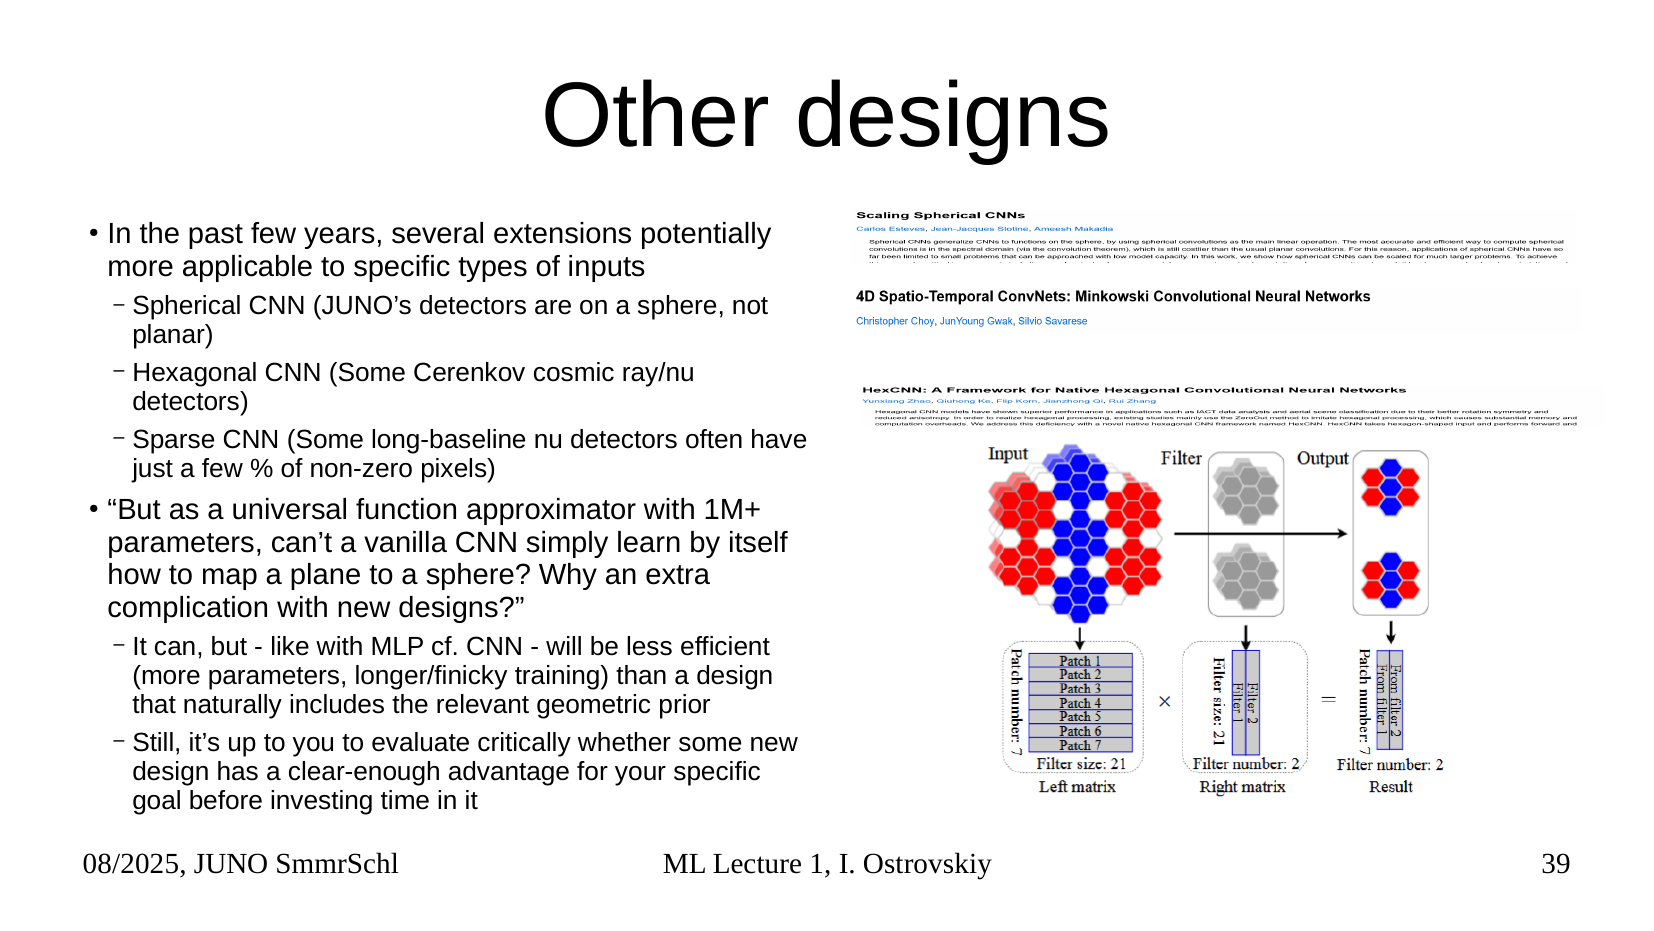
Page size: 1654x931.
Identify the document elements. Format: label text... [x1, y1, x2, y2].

list In the past few years, several extensions potentially more applicable to specific types of inputs Spherical CNN (JUNO’s detectors are on a sphere, not planar) Hexagonal CNN (Some Cerenkov cosmic ray/nu detectors) Sparse CNN (Some long-baseline nu detectors often have just a few % of non-zero pixels) “But as a universal function approximator with 1M+ parameters, can’t a vanilla CNN simply learn by itself how to map a plane to a sphere? Why an extra complication with new designs?” It can, but - like with MLP cf. CNN - will be less efficient (more parameters, longer/finicky training) than a design that naturally includes the relevant geometric prior Still, it’s up to you to evaluate critically whether some new design has a clear-enough advantage for your specific goal before investing time in it [82, 217, 809, 826]
picture [851, 210, 1576, 263]
picture [862, 386, 1604, 427]
picture [856, 287, 1581, 332]
title Other designs [82, 37, 1571, 193]
picture [961, 431, 1463, 806]
